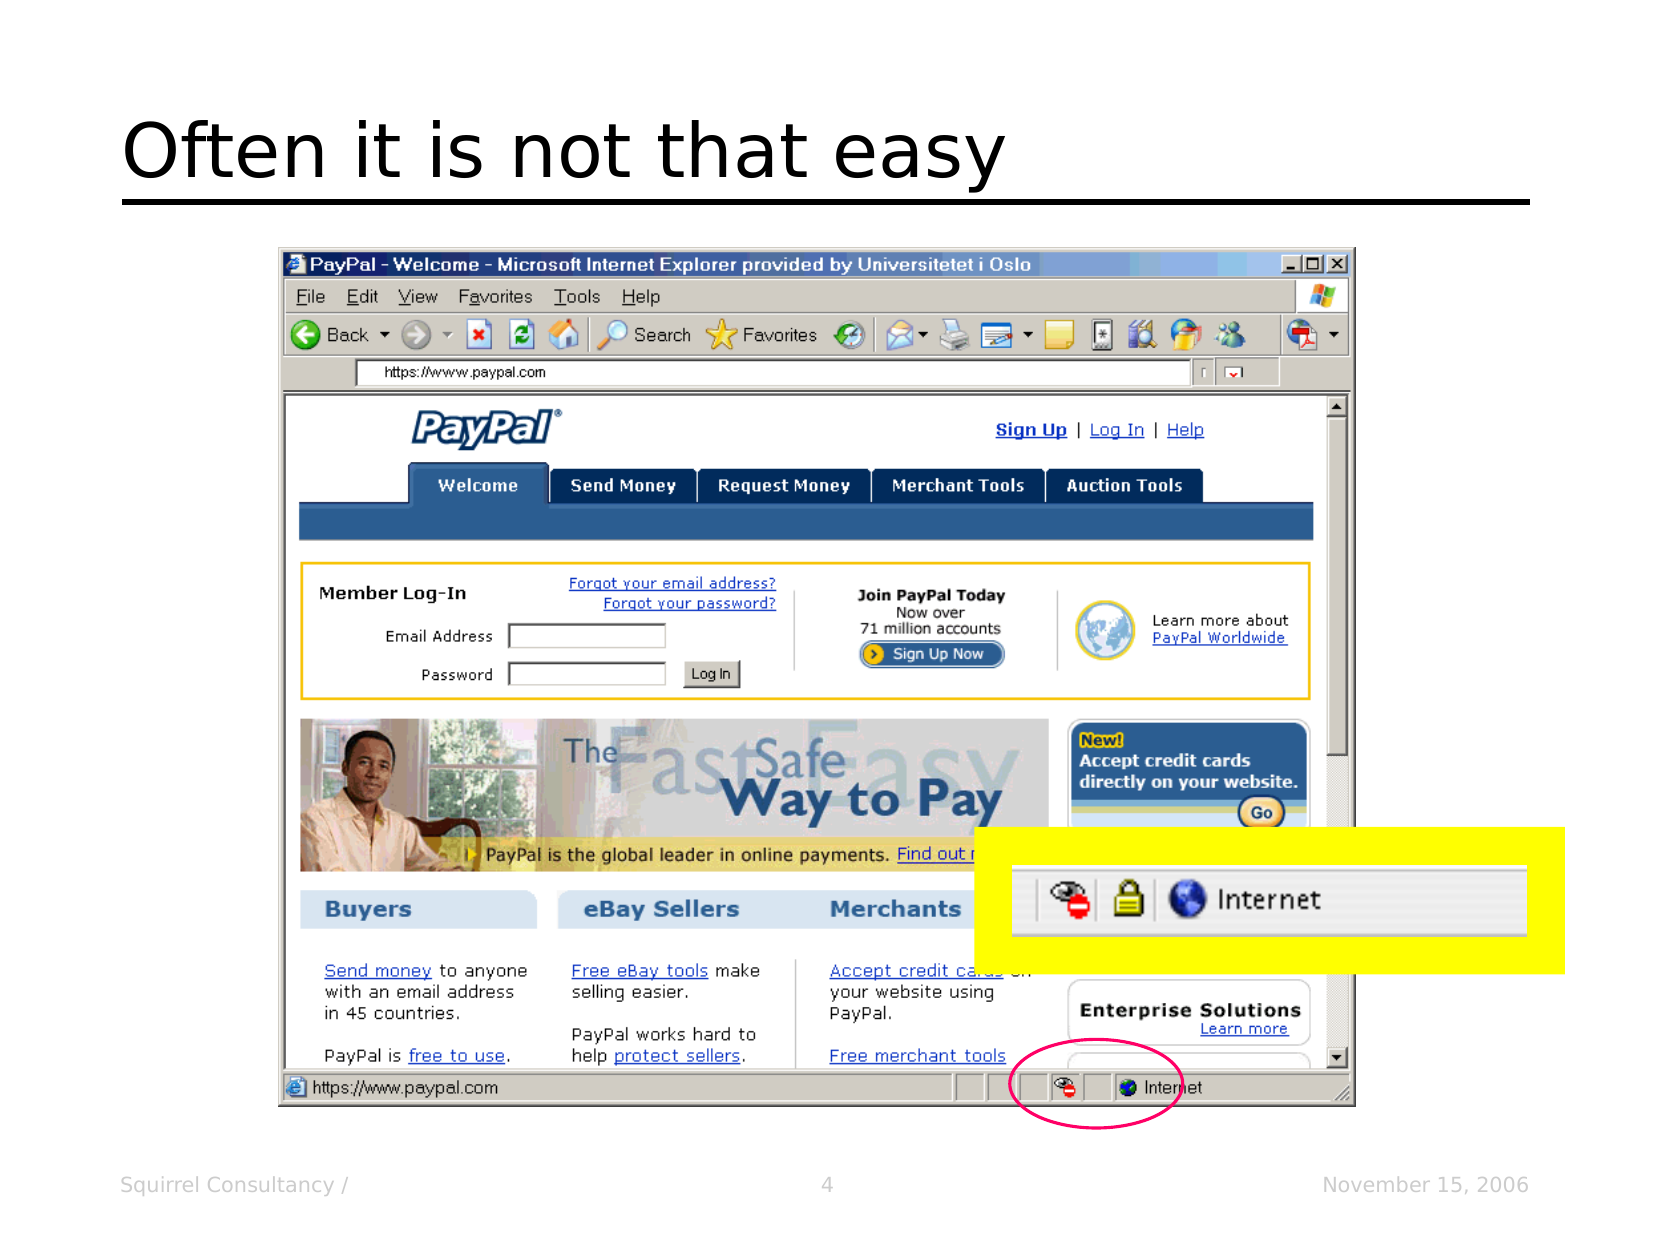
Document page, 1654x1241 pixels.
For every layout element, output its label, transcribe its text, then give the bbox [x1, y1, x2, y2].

picture [278, 247, 1356, 1107]
picture [1012, 1041, 1181, 1107]
text_box [974, 826, 1565, 975]
title Often it is not that easy [121, 102, 1534, 200]
picture [1012, 865, 1527, 937]
